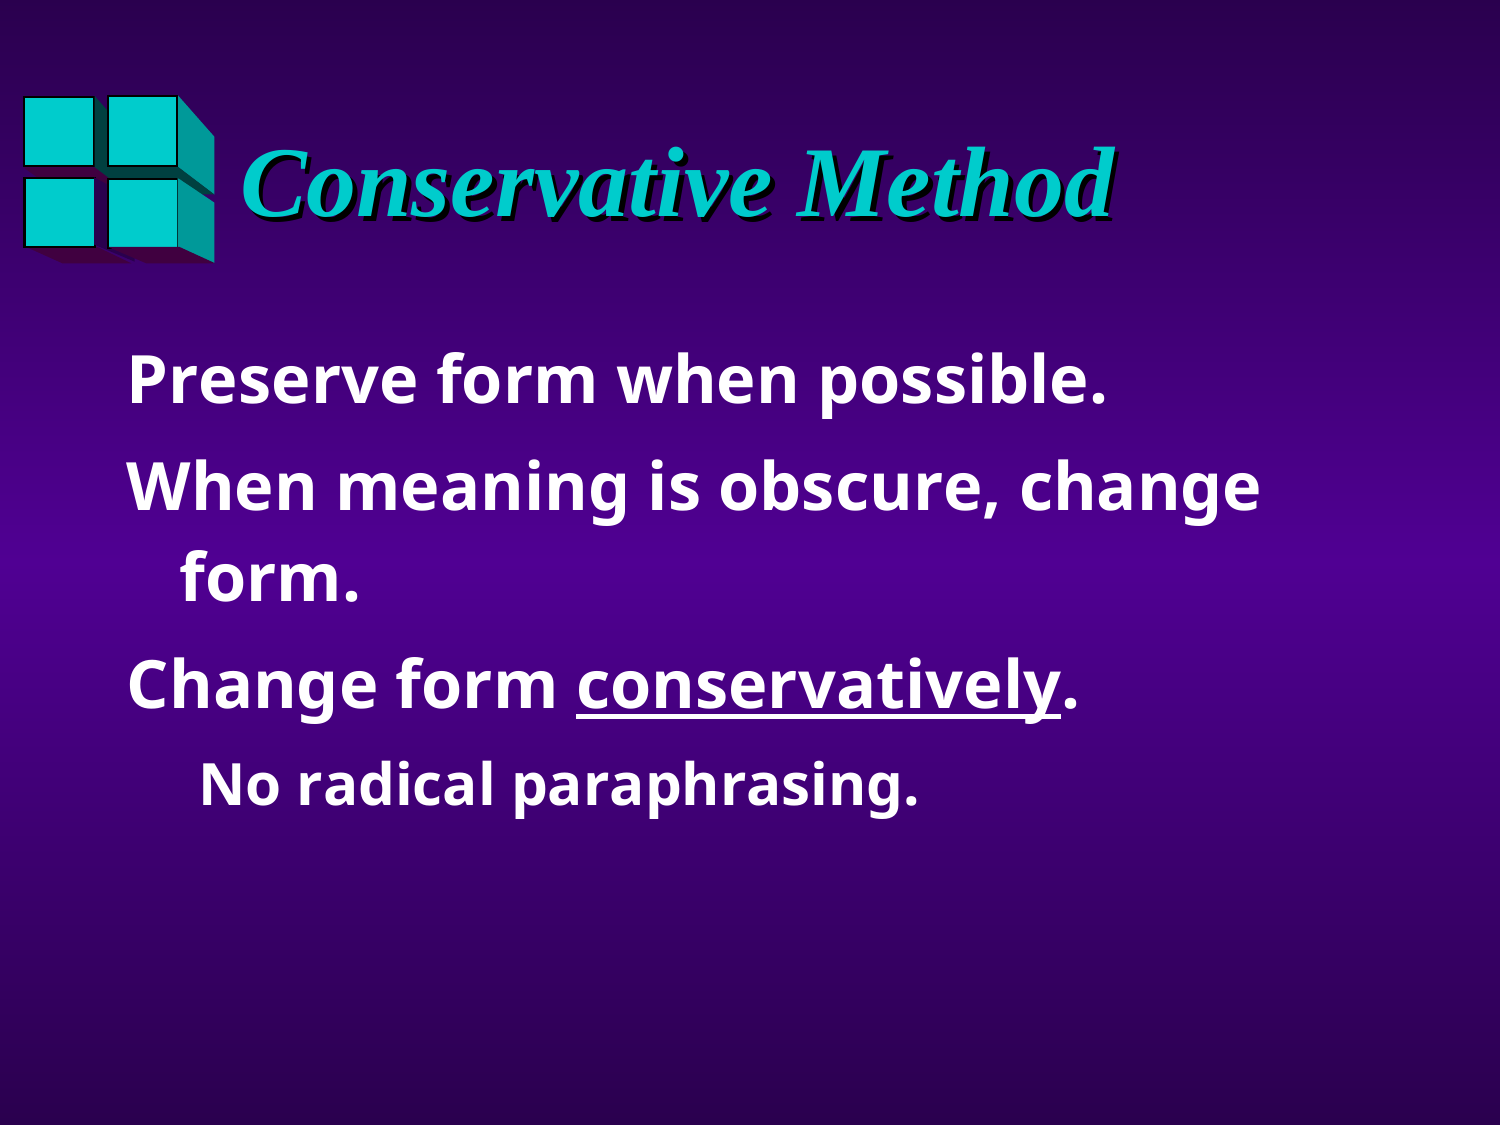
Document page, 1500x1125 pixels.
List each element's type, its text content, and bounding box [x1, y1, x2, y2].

list Preserve form when possible. When meaning is obscure, change form. Change form conservatively. No radical paraphrasing. [112, 324, 1388, 1001]
title Conservative Method [224, 78, 1388, 288]
